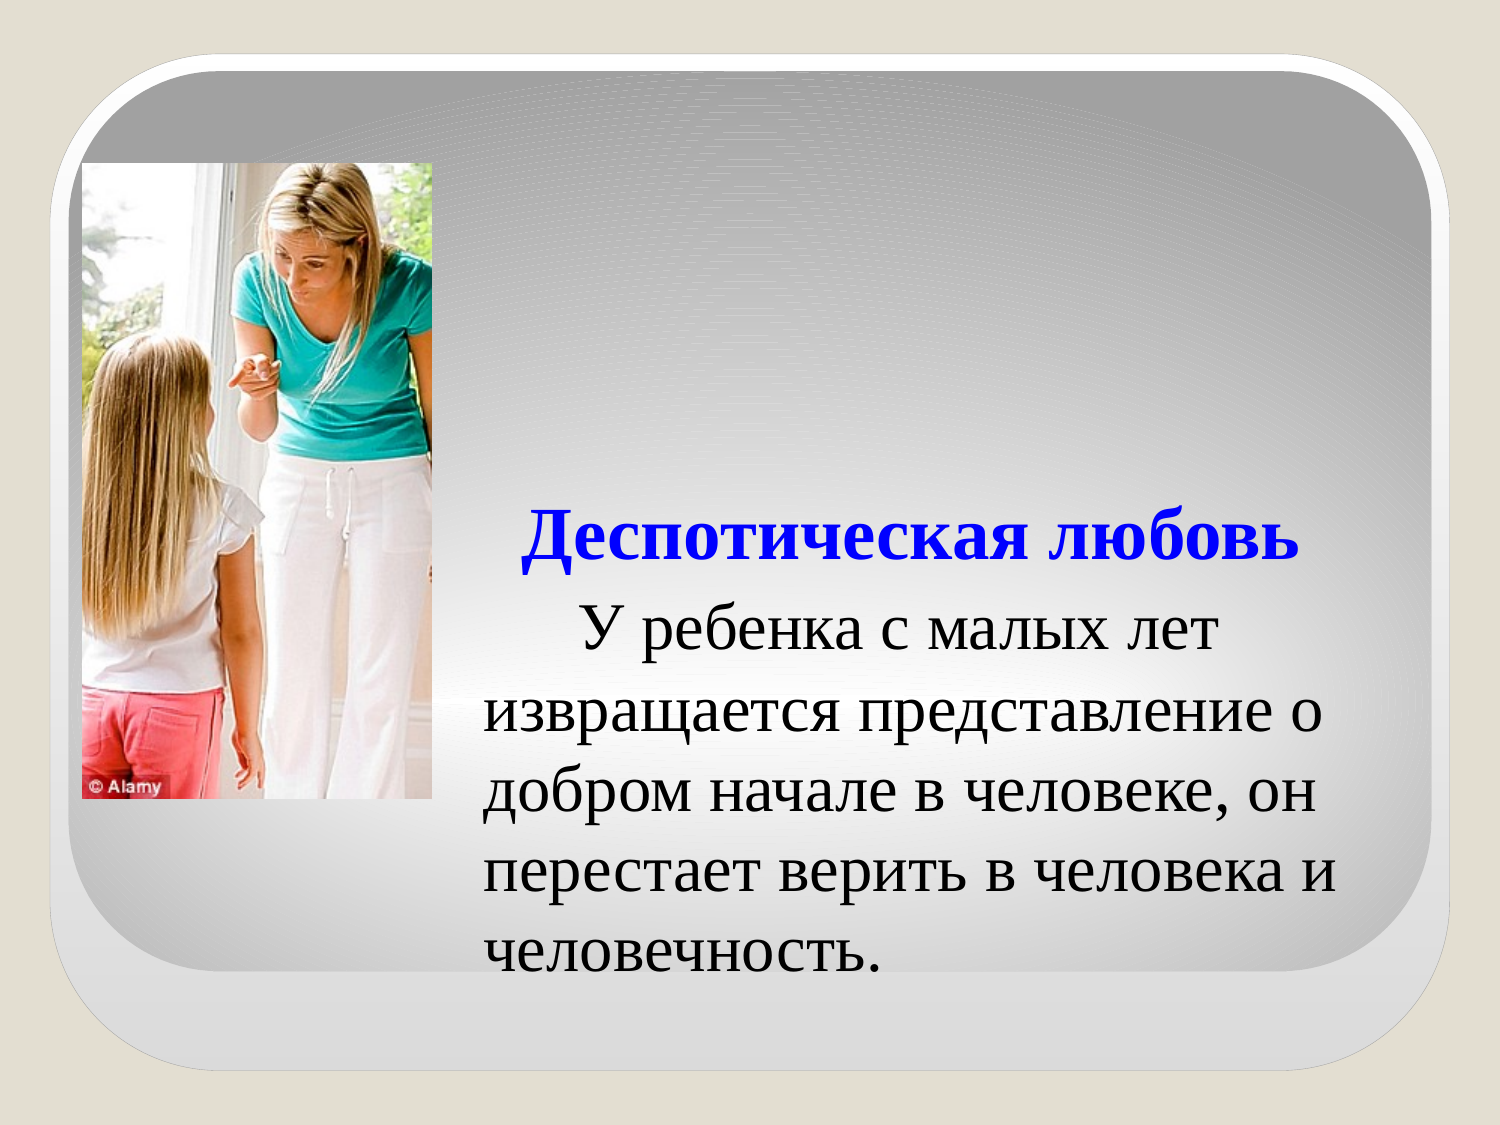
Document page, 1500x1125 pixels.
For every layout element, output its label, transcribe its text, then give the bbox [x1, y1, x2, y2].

title Деспотическая любовь У ребенка с малых лет извращается представление о добром начале в человеке, он перестает верить в человека и человечность. [468, 117, 1430, 739]
picture [82, 163, 432, 799]
